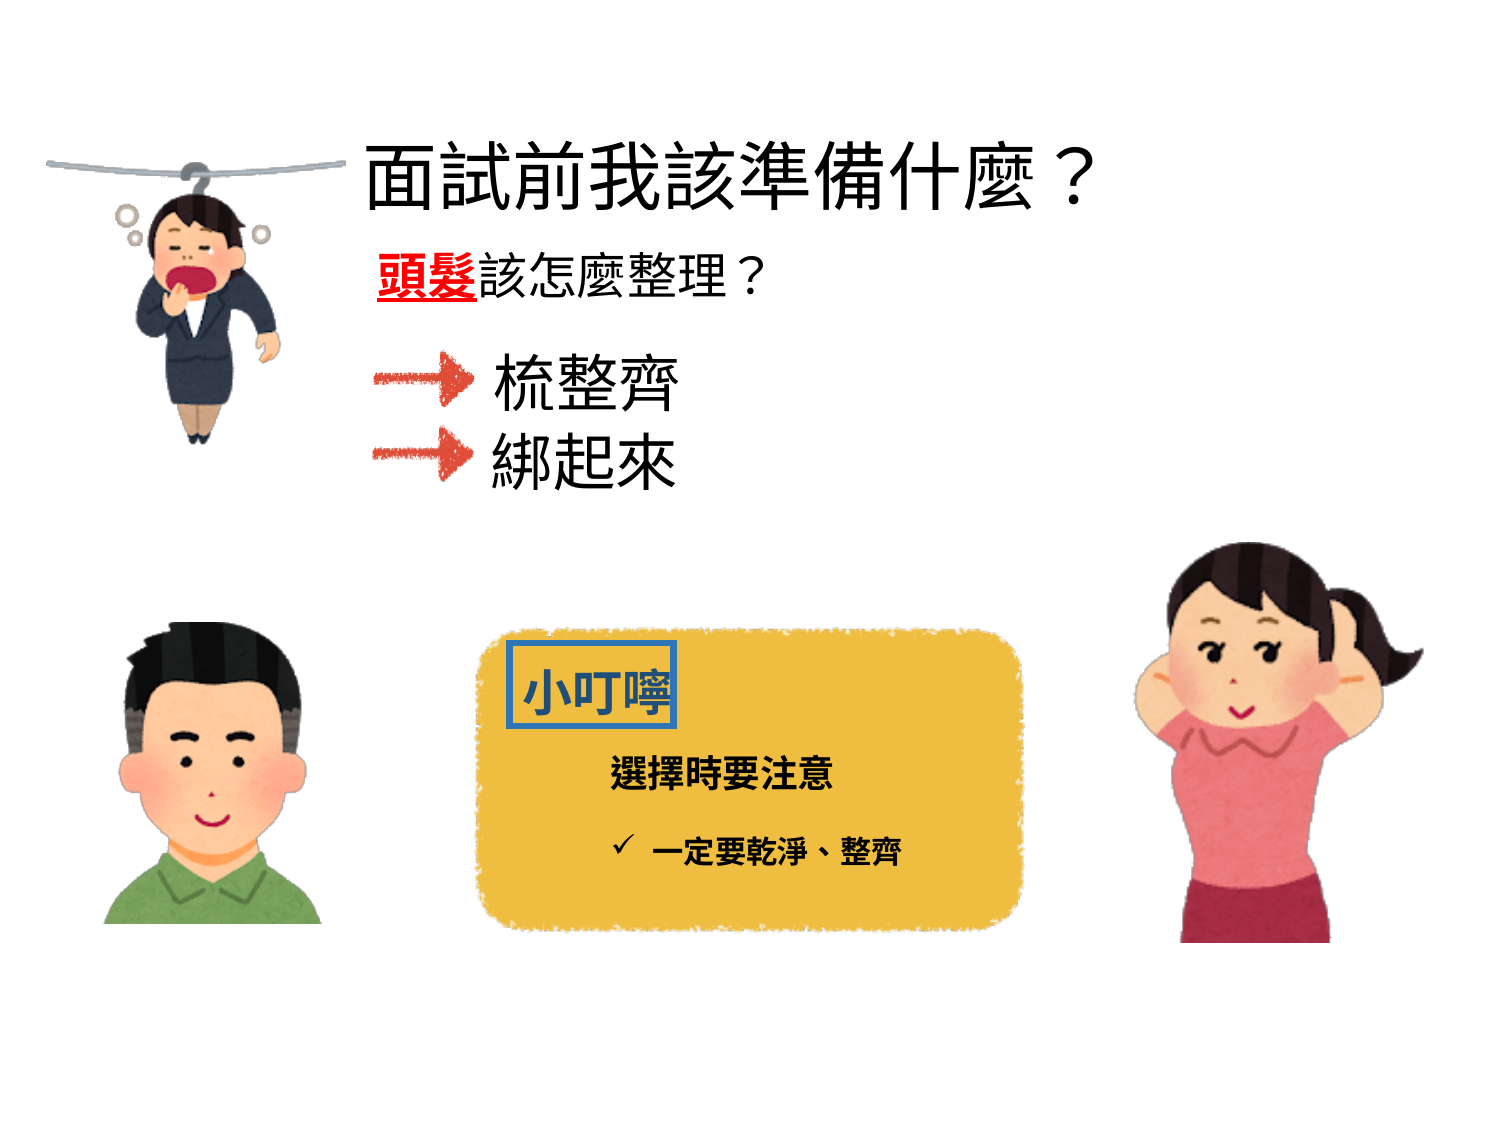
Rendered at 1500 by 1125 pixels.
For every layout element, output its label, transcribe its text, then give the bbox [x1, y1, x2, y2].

picture [366, 349, 475, 409]
text_box 梳整齊 [478, 336, 697, 426]
picture [473, 626, 1027, 935]
text_box 小叮嚀 [513, 654, 670, 723]
text_box 小叮嚀 [507, 654, 688, 730]
picture [46, 151, 346, 451]
text_box 頭髮該怎麼整理？ [362, 236, 792, 312]
picture [365, 424, 475, 483]
text_box 綁起來 [476, 415, 694, 506]
picture [60, 622, 362, 924]
title 面試前我該準備什麼？ [90, 93, 1385, 257]
picture [1063, 542, 1464, 943]
text_box 選擇時要注意 一定要乾淨、整齊 [595, 742, 918, 878]
